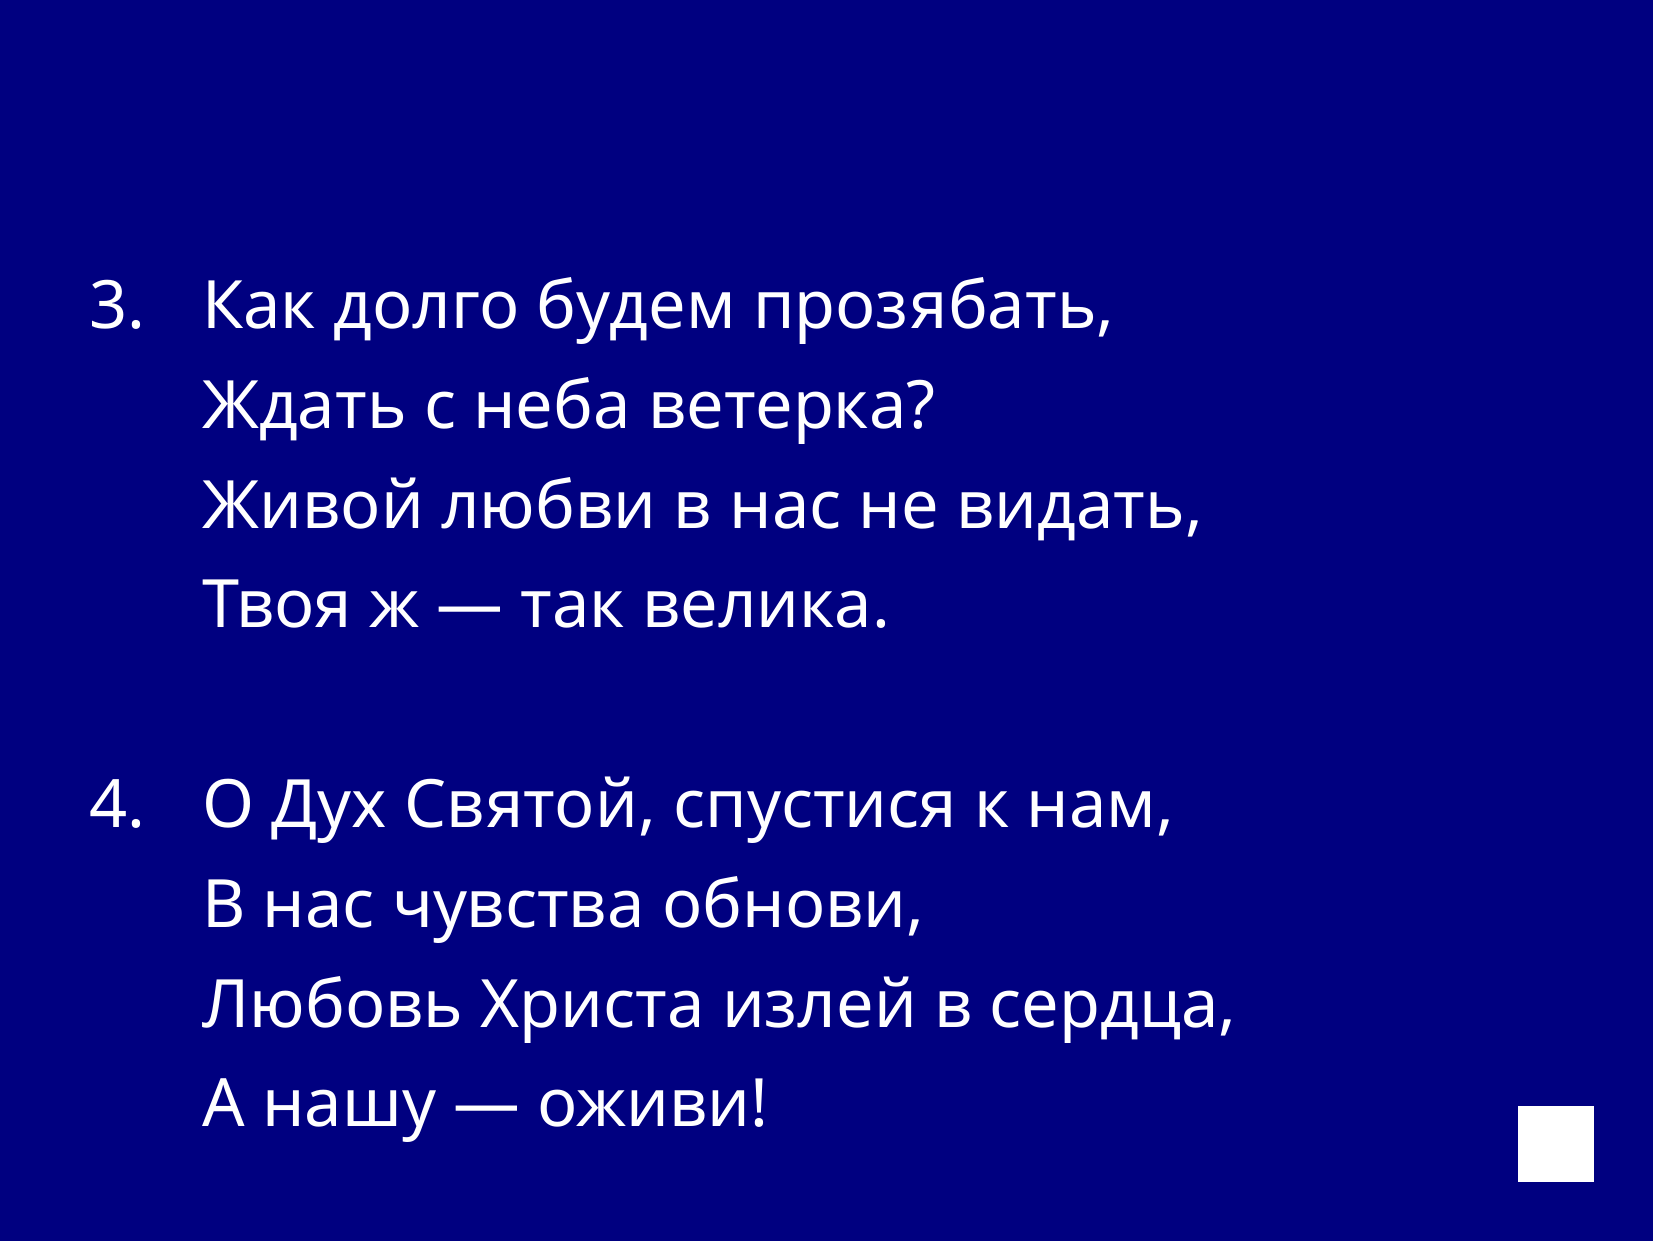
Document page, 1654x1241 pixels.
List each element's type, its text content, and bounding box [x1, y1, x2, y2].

text_box [1518, 1106, 1594, 1182]
text_box 3. Как долго будем прозябать, Ждать с неба ветерка? Живой любви в нас не видать, Твоя ж — так велика. 4. О Дух Святой, спустися к нам, В нас чувства обнови, Любовь Христа излей в сердца, А нашу — оживи! [75, 150, 1576, 1163]
